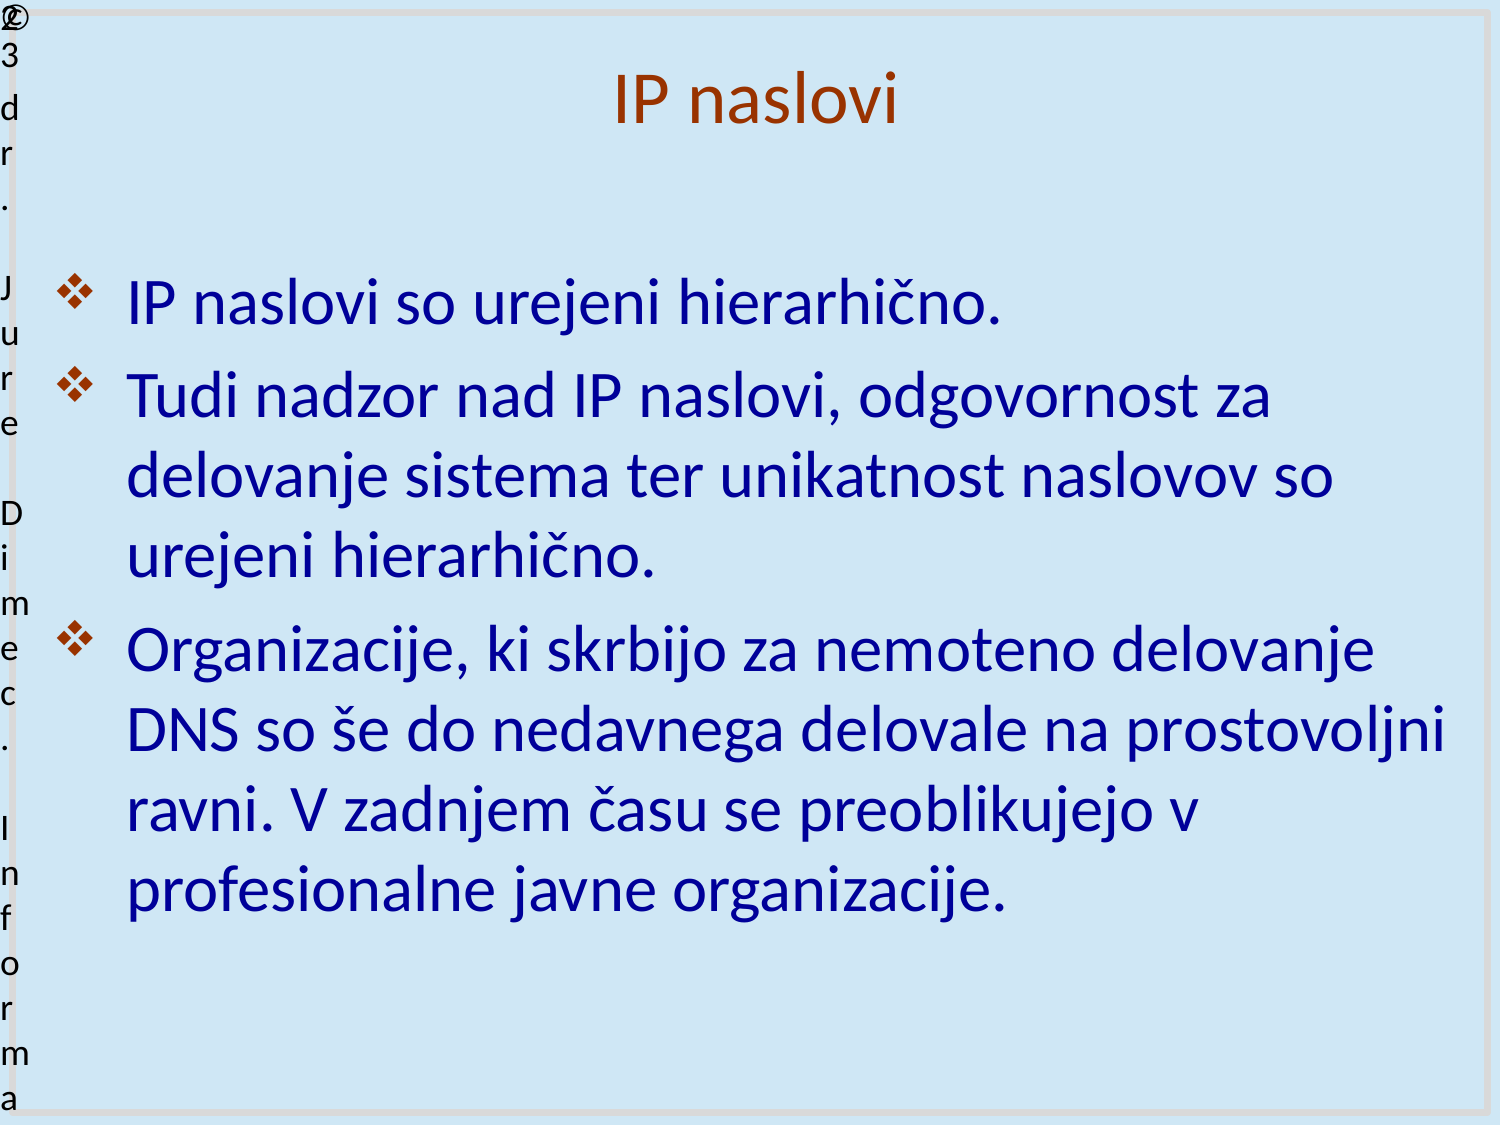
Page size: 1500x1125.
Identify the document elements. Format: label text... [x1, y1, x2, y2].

title IP naslovi [37, 37, 1475, 150]
list IP naslovi so urejeni hierarhično. Tudi nadzor nad IP naslovi, odgovornost za delovanje sistema ter unikatnost naslovov so urejeni hierarhično. Organizacije, ki skrbijo za nemoteno delovanje DNS so še do nedavnega delovale na prostovoljni ravni. V zadnjem času se preoblikujejo v profesionalne javne organizacije. [37, 249, 1475, 1050]
